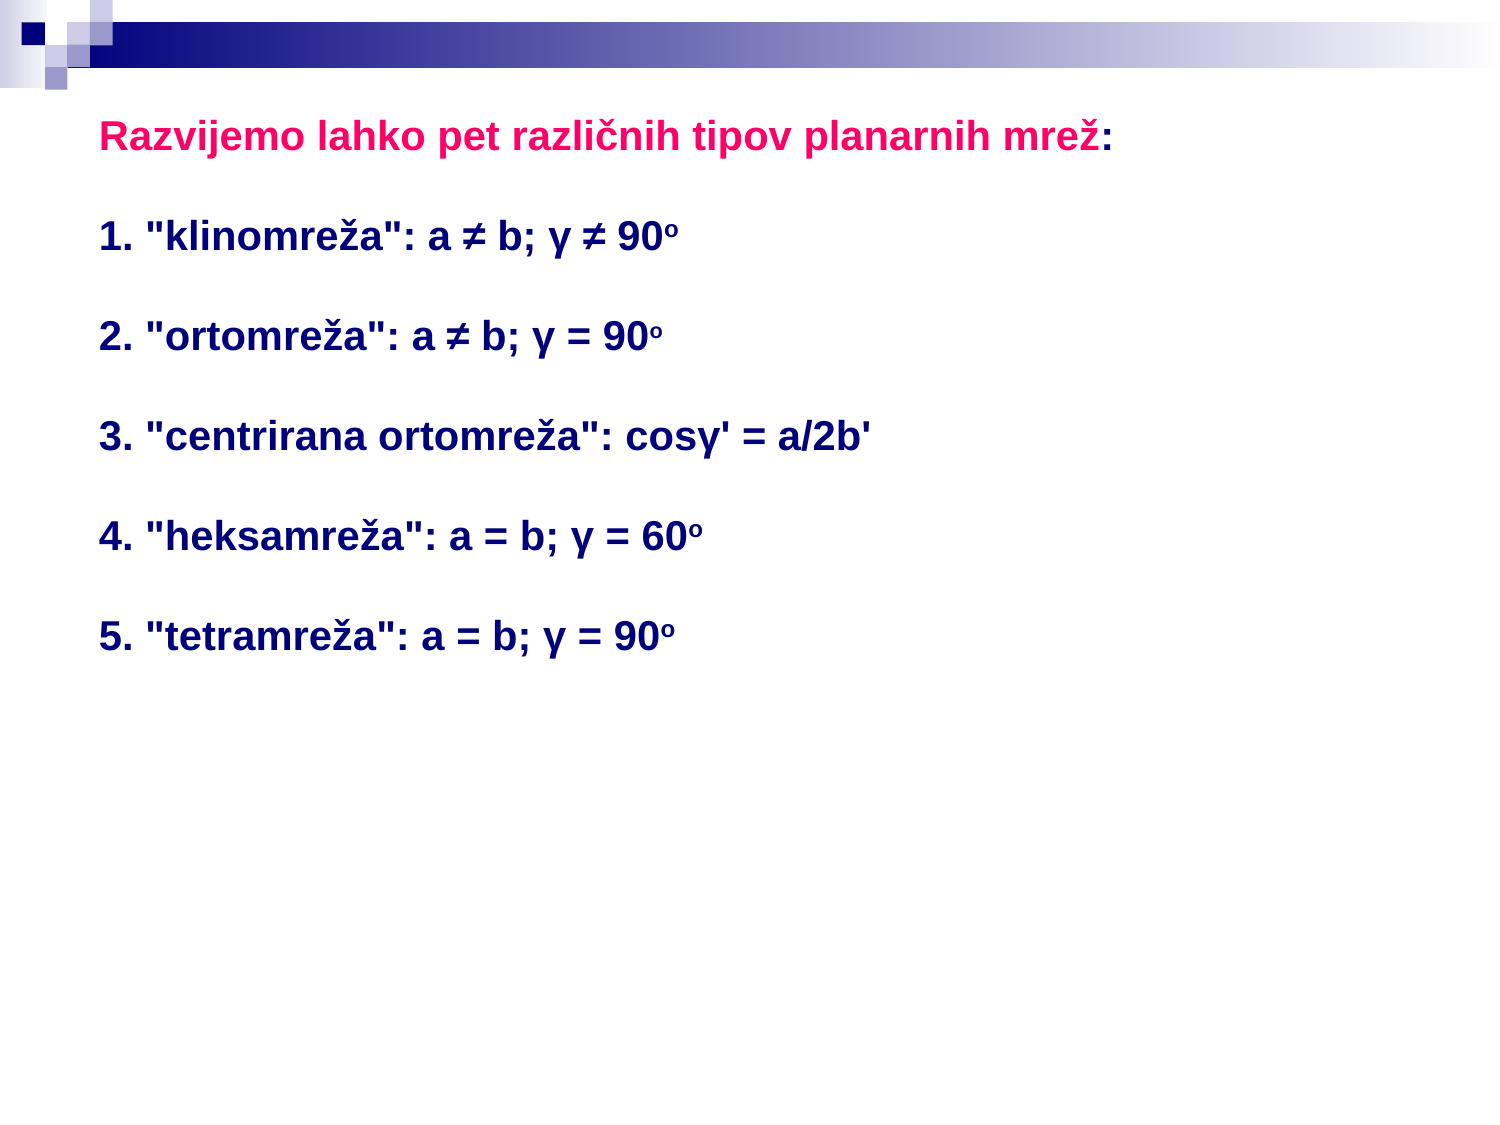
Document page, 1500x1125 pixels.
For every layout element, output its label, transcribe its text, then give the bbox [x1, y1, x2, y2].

text_box Razvijemo lahko pet različnih tipov planarnih mrež: 1. "klinomreža": a ≠ b; γ ≠ 90o 2. "ortomreža": a ≠ b; γ = 90o 3. "centrirana ortomreža": cosγ' = a/2b' 4. "heksamreža": a = b; γ = 60o 5. "tetramreža": a = b; γ = 90o [84, 100, 1130, 667]
